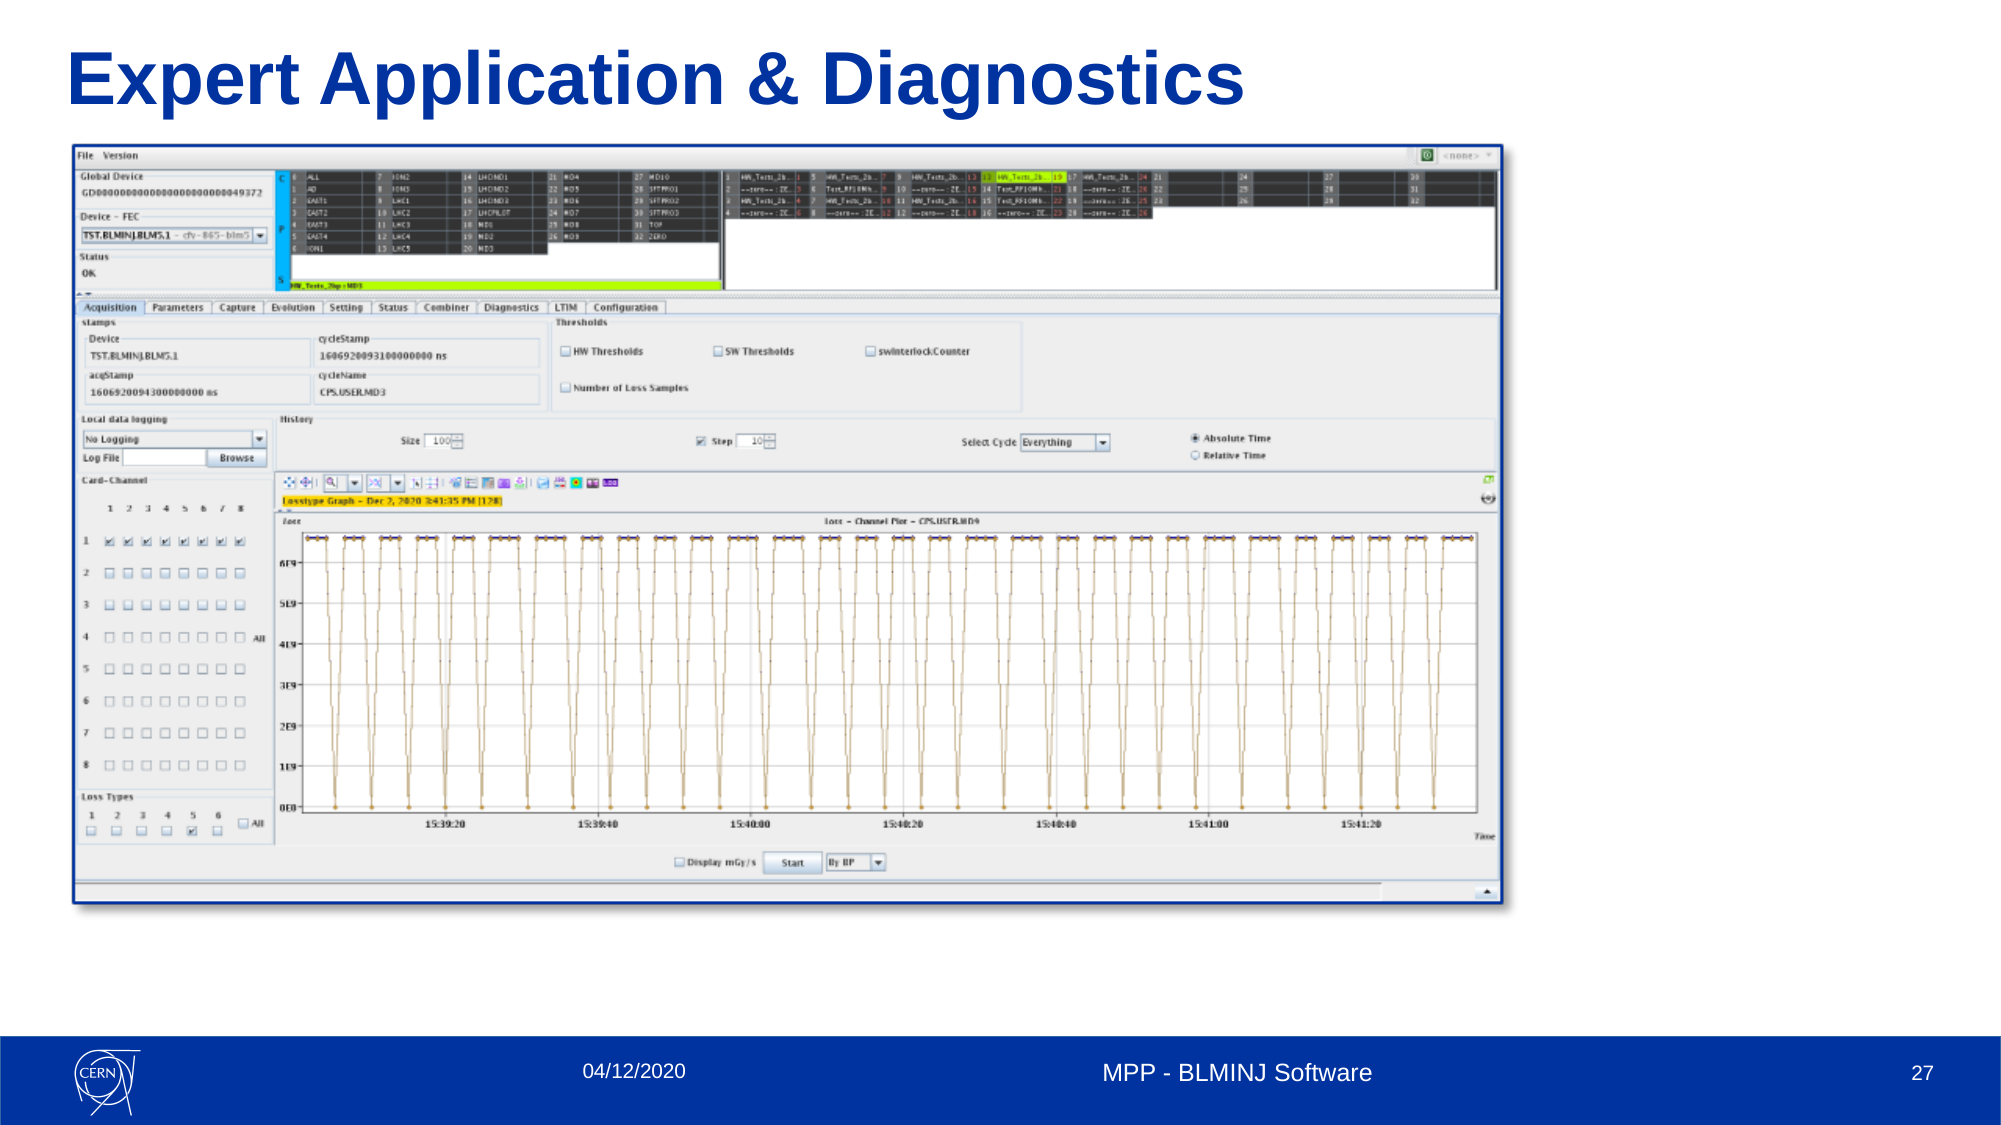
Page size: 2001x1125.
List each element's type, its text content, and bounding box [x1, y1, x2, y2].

slide_number 04/12/2020 [571, 1041, 686, 1102]
title Expert Application & Diagnostics [66, 44, 1934, 135]
picture [1, 1037, 2000, 1125]
footer MPP - BLMINJ Software [698, 1042, 1777, 1103]
slide_number 27 [1822, 1042, 1935, 1103]
picture [66, 138, 1524, 925]
